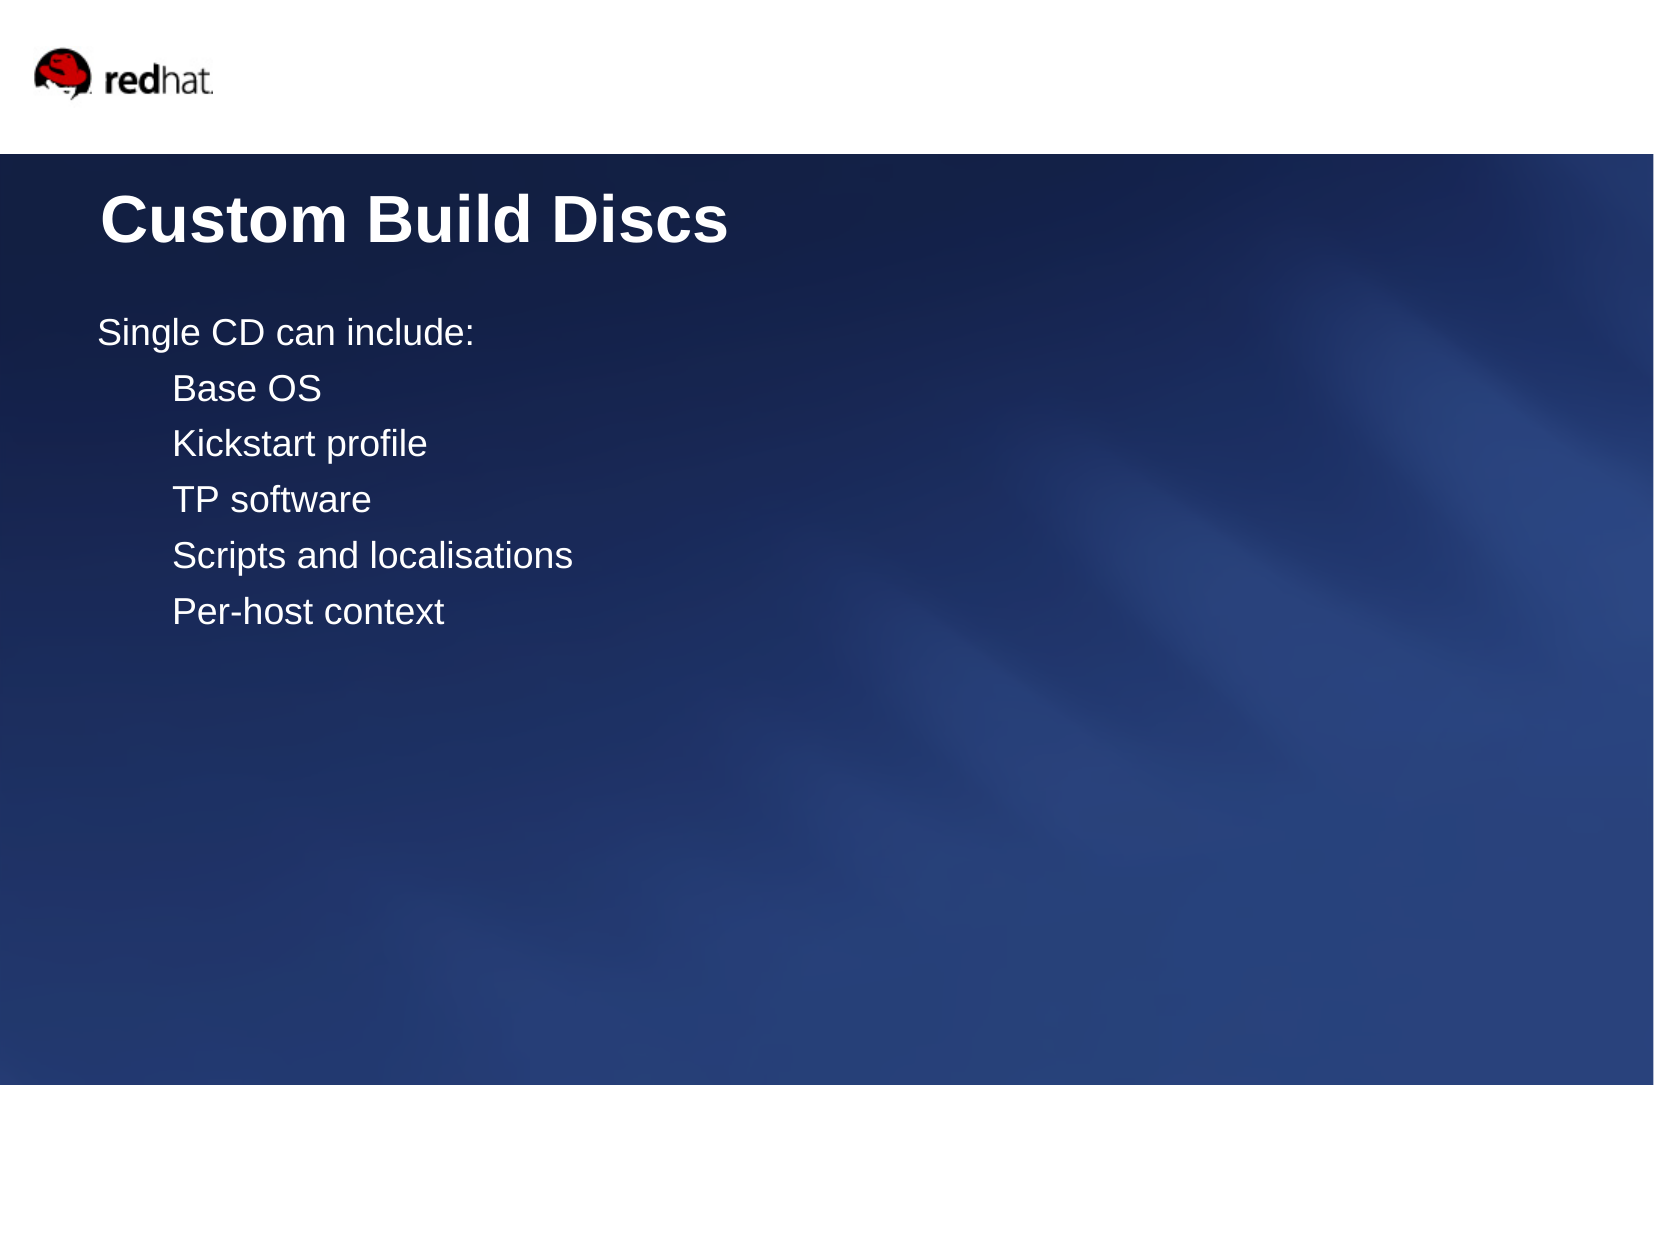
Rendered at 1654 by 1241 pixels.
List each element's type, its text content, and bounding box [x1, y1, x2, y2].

picture [0, 154, 1654, 1085]
title Custom Build Discs [100, 164, 1506, 275]
list Single CD can include: Base OS Kickstart profile TP software Scripts and localisations Per-host context [97, 311, 1503, 1090]
picture [33, 46, 213, 108]
